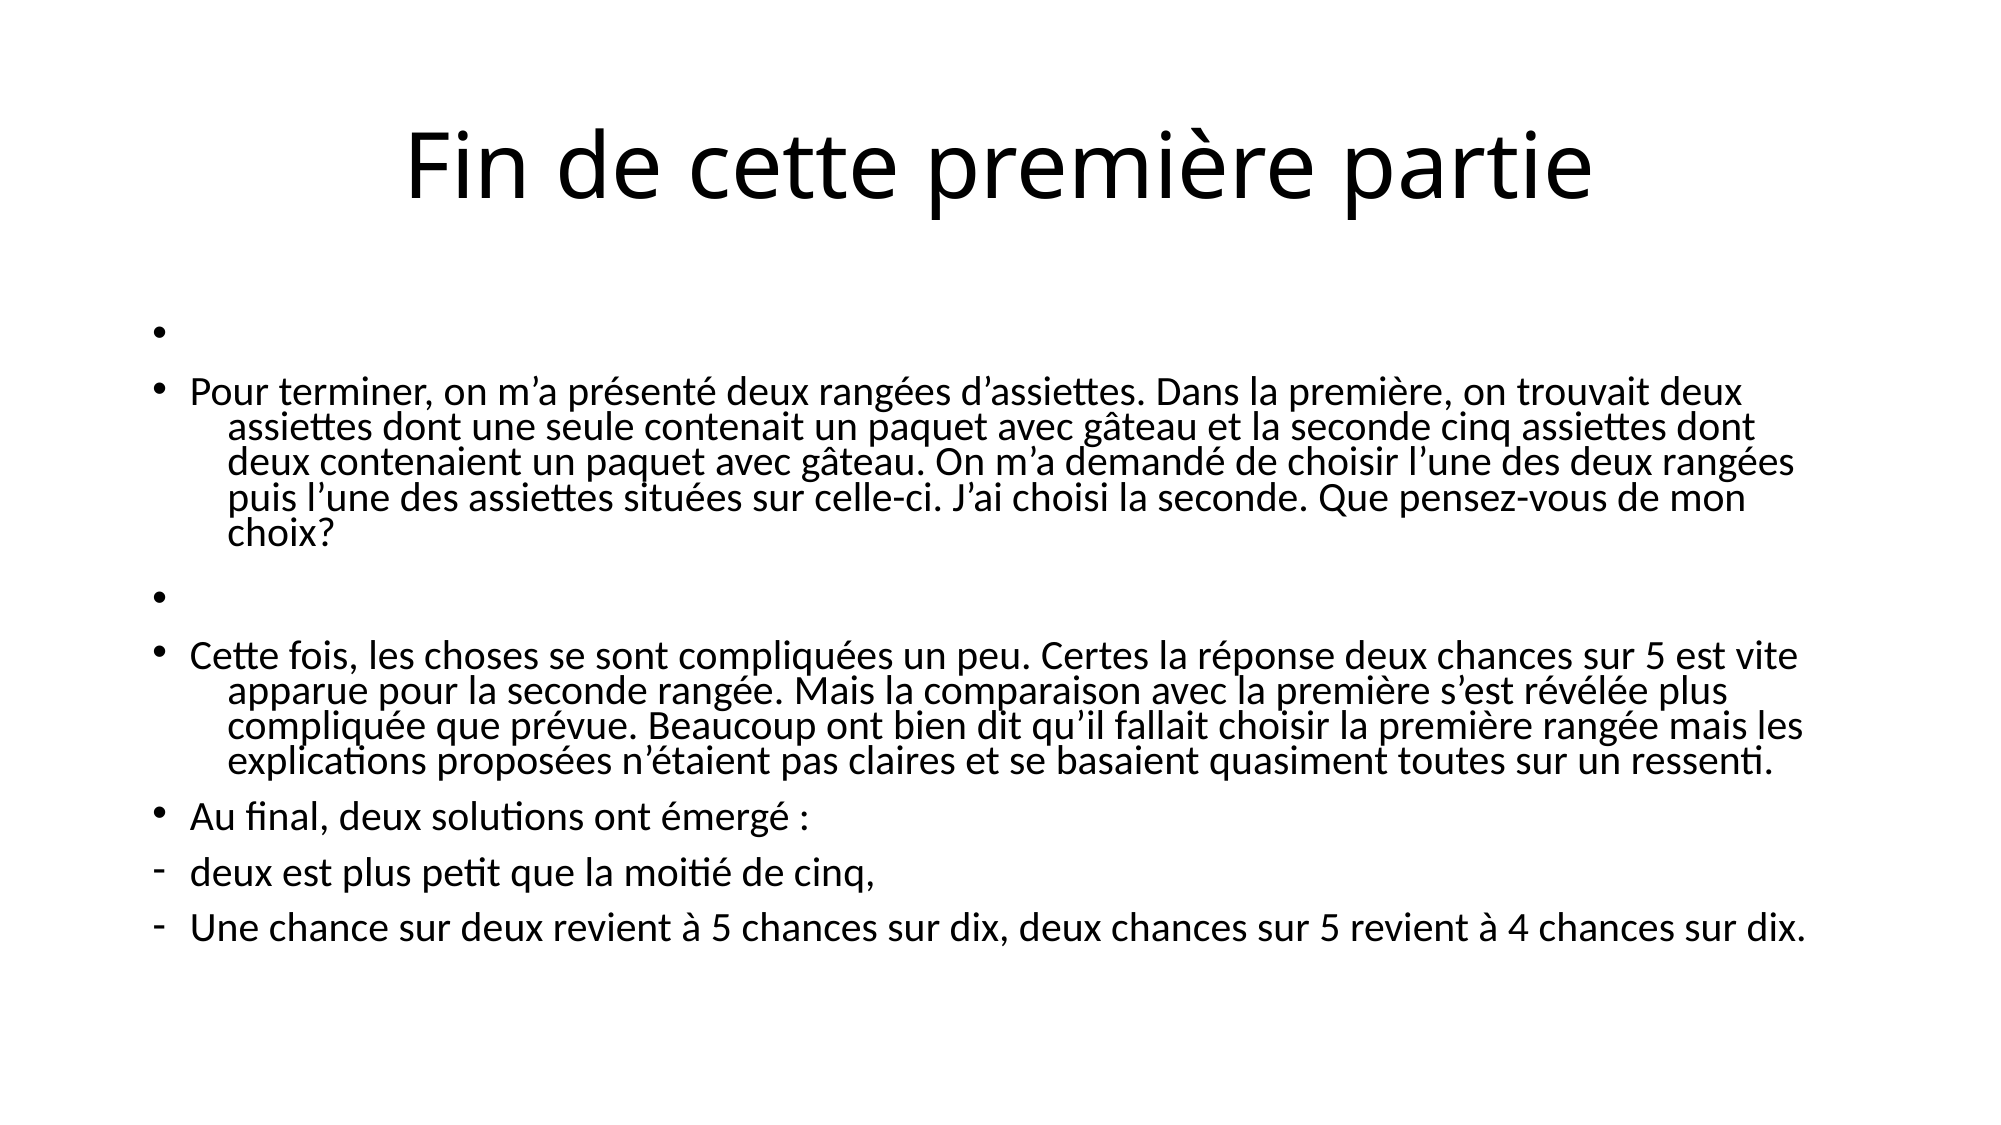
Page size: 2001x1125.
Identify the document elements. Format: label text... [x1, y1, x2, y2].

title Fin de cette première partie [137, 59, 1863, 278]
list Pour terminer, on m’a présenté deux rangées d’assiettes. Dans la première, on trouvait deux assiettes dont une seule contenait un paquet avec gâteau et la seconde cinq assiettes dont deux contenaient un paquet avec gâteau. On m’a demandé de choisir l’une des deux rangées puis l’une des assiettes situées sur celle-ci. J’ai choisi la seconde. Que pensez-vous de mon choix? Cette fois, les choses se sont compliquées un peu. Certes la réponse deux chances sur 5 est vite apparue pour la seconde rangée. Mais la comparaison avec la première s’est révélée plus compliquée que prévue. Beaucoup ont bien dit qu’il fallait choisir la première rangée mais les explications proposées n’étaient pas claires et se basaient quasiment toutes sur un ressenti. Au final, deux solutions ont émergé : deux est plus petit que la moitié de cinq, Une chance sur deux revient à 5 chances sur dix, deux chances sur 5 revient à 4 chances sur dix. [137, 299, 1863, 1014]
